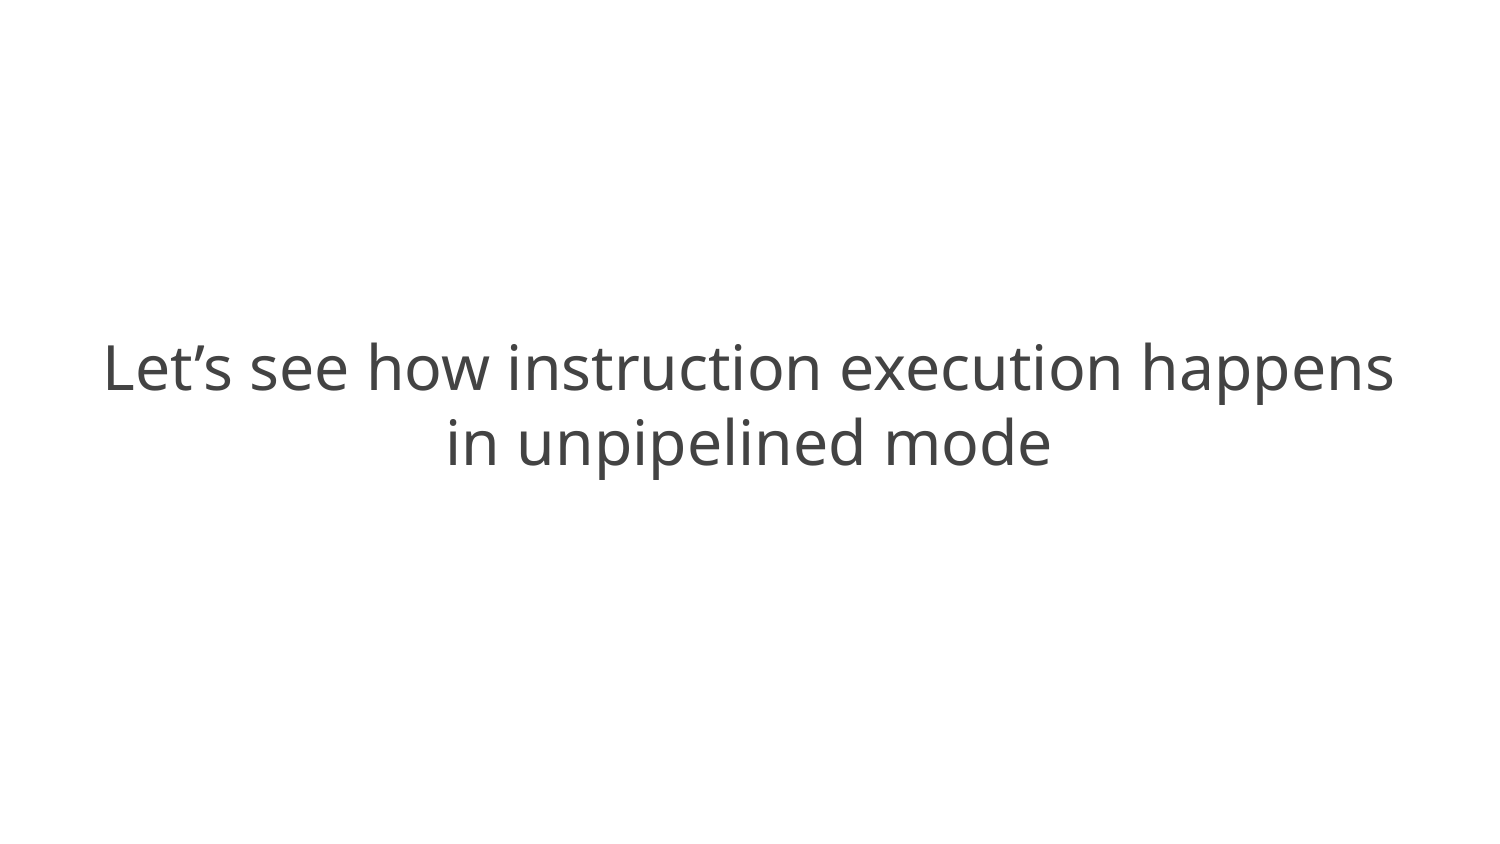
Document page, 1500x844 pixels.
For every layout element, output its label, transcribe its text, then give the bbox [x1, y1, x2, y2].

text_box Let’s see how instruction execution happens in unpipelined mode [0, 300, 1500, 505]
